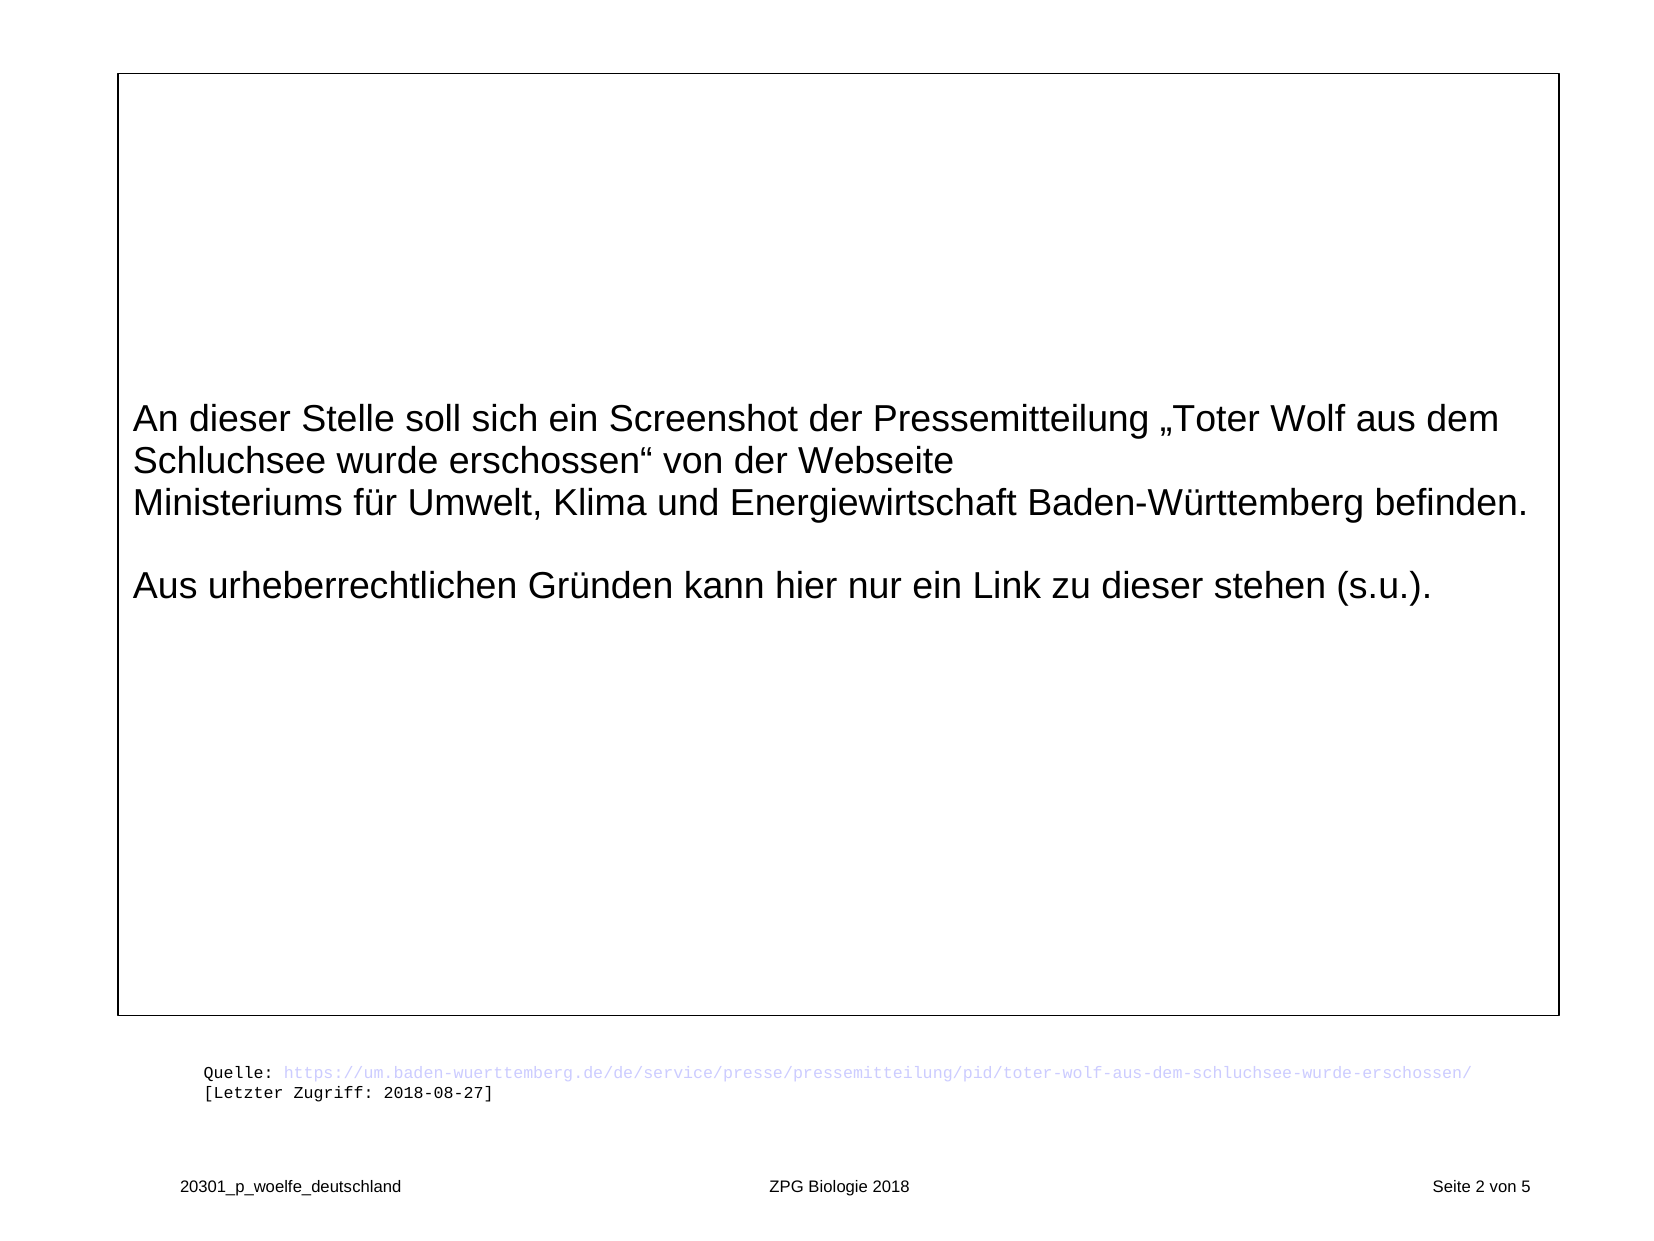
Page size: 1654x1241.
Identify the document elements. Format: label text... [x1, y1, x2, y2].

text_box 20301_p_woelfe_deutschland ZPG Biologie 2018 Seite 2 von 5 [165, 1169, 1560, 1222]
text_box An dieser Stelle soll sich ein Screenshot der Pressemitteilung „Toter Wolf aus dem Schluchsee wurde erschossen“ von der Webseite Ministeriums für Umwelt, Klima und Energiewirtschaft Baden-Württemberg befinden. Aus urheberrechtlichen Gründen kann hier nur ein Link zu dieser stehen (s.u.). [118, 73, 1560, 1016]
text_box Quelle: https://um.baden-wuerttemberg.de/de/service/presse/pressemitteilung/pid/toter-wolf-aus-dem-schluchsee-wurde-erschossen/ [Letzter Zugriff: 2018-08-27] [189, 1054, 1560, 1111]
